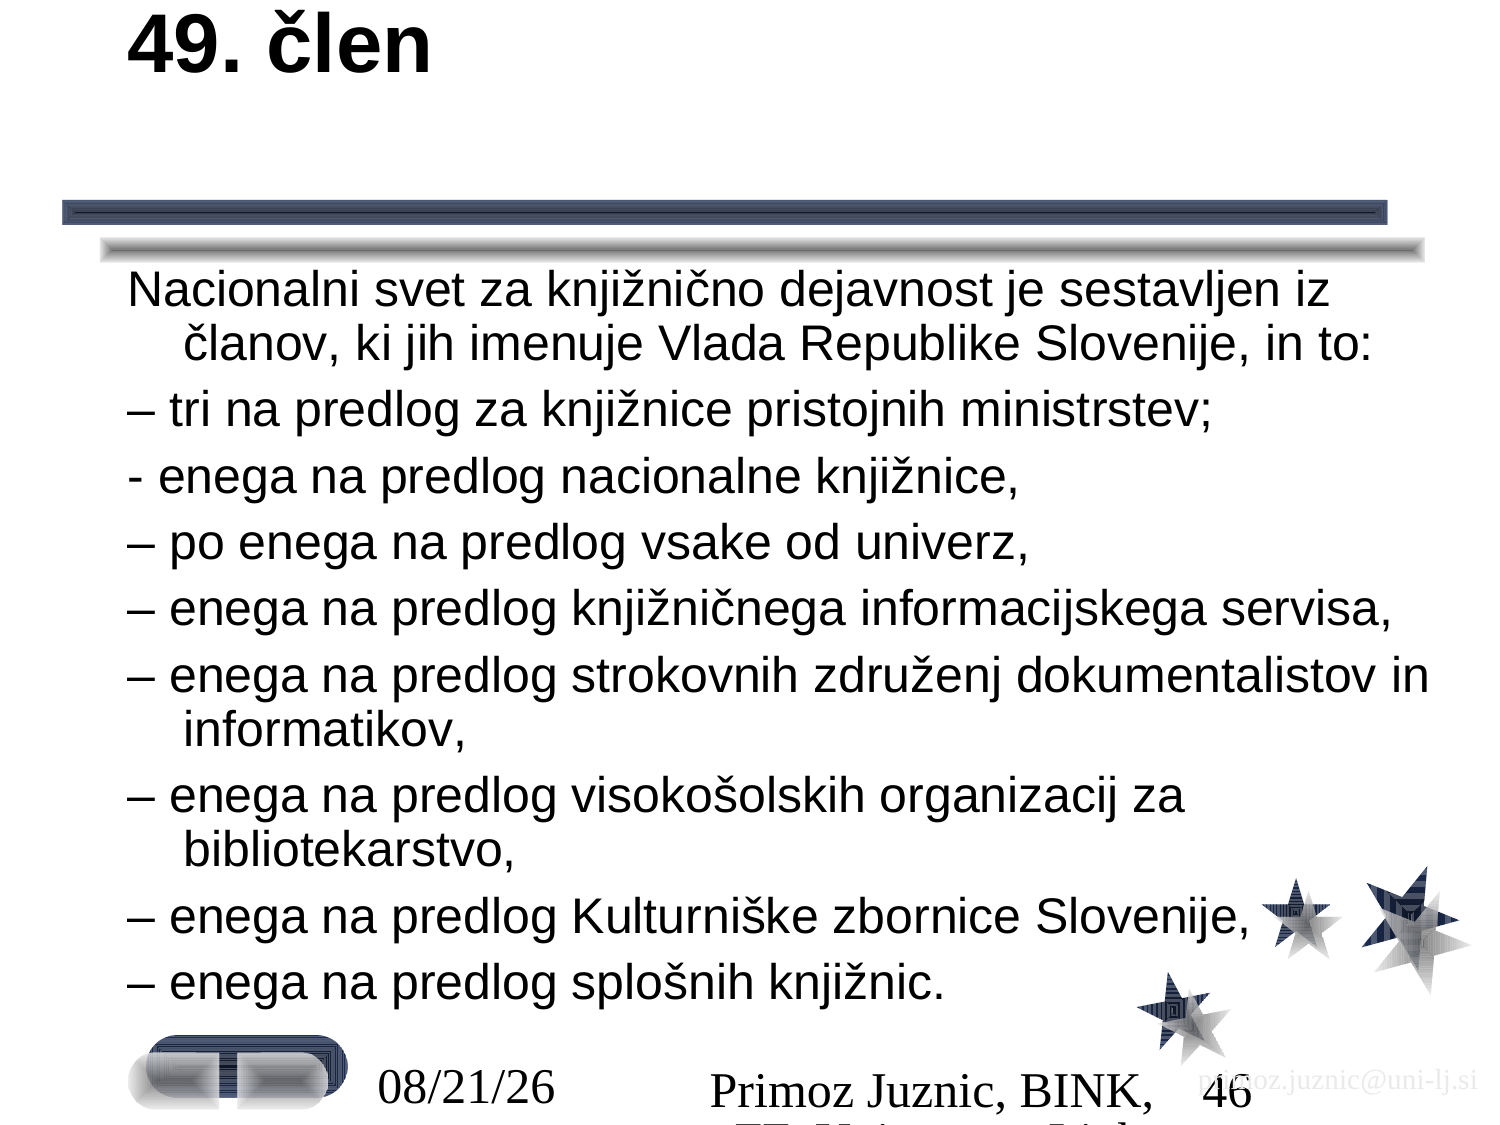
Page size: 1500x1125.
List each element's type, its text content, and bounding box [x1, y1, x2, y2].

title 49. člen [112, 0, 1329, 197]
list Nacionalni svet za knjižnično dejavnost je sestavljen iz članov, ki jih imenuje Vlada Republike Slovenije, in to: – tri na predlog za knjižnice pristojnih ministrstev; - enega na predlog nacionalne knjižnice, – po enega na predlog vsake od univerz, – enega na predlog knjižničnega informacijskega servisa, – enega na predlog strokovnih združenj dokumentalistov in informatikov, – enega na predlog visokošolskih organizacij za bibliotekarstvo, – enega na predlog Kulturniške zbornice Slovenije, – enega na predlog splošnih knjižnic. [112, 255, 1483, 1059]
